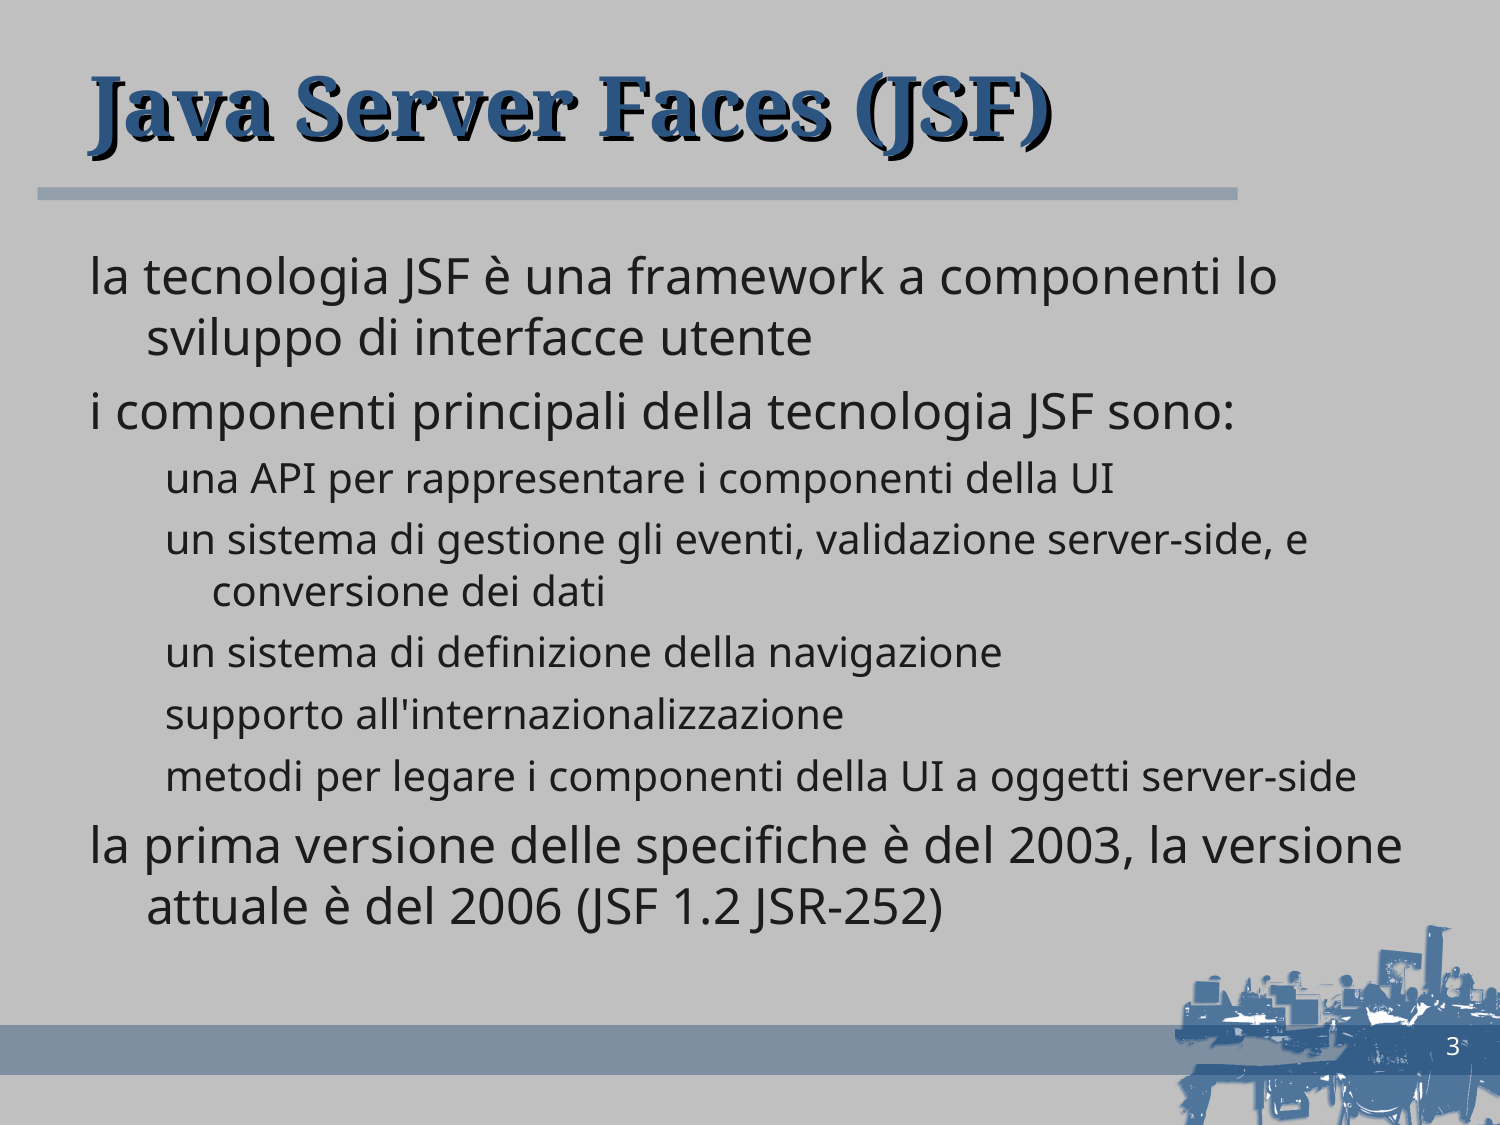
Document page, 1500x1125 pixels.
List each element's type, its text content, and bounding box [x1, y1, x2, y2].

list la tecnologia JSF è una framework a componenti lo sviluppo di interfacce utente i componenti principali della tecnologia JSF sono: una API per rappresentare i componenti della UI un sistema di gestione gli eventi, validazione server-side, e conversione dei dati un sistema di definizione della navigazione supporto all'internazionalizzazione metodi per legare i componenti della UI a oggetti server-side la prima versione delle specifiche è del 2003, la versione attuale è del 2006 (JSF 1.2 JSR-252) [75, 237, 1426, 1006]
title Java Server Faces (JSF) [75, 35, 1426, 174]
